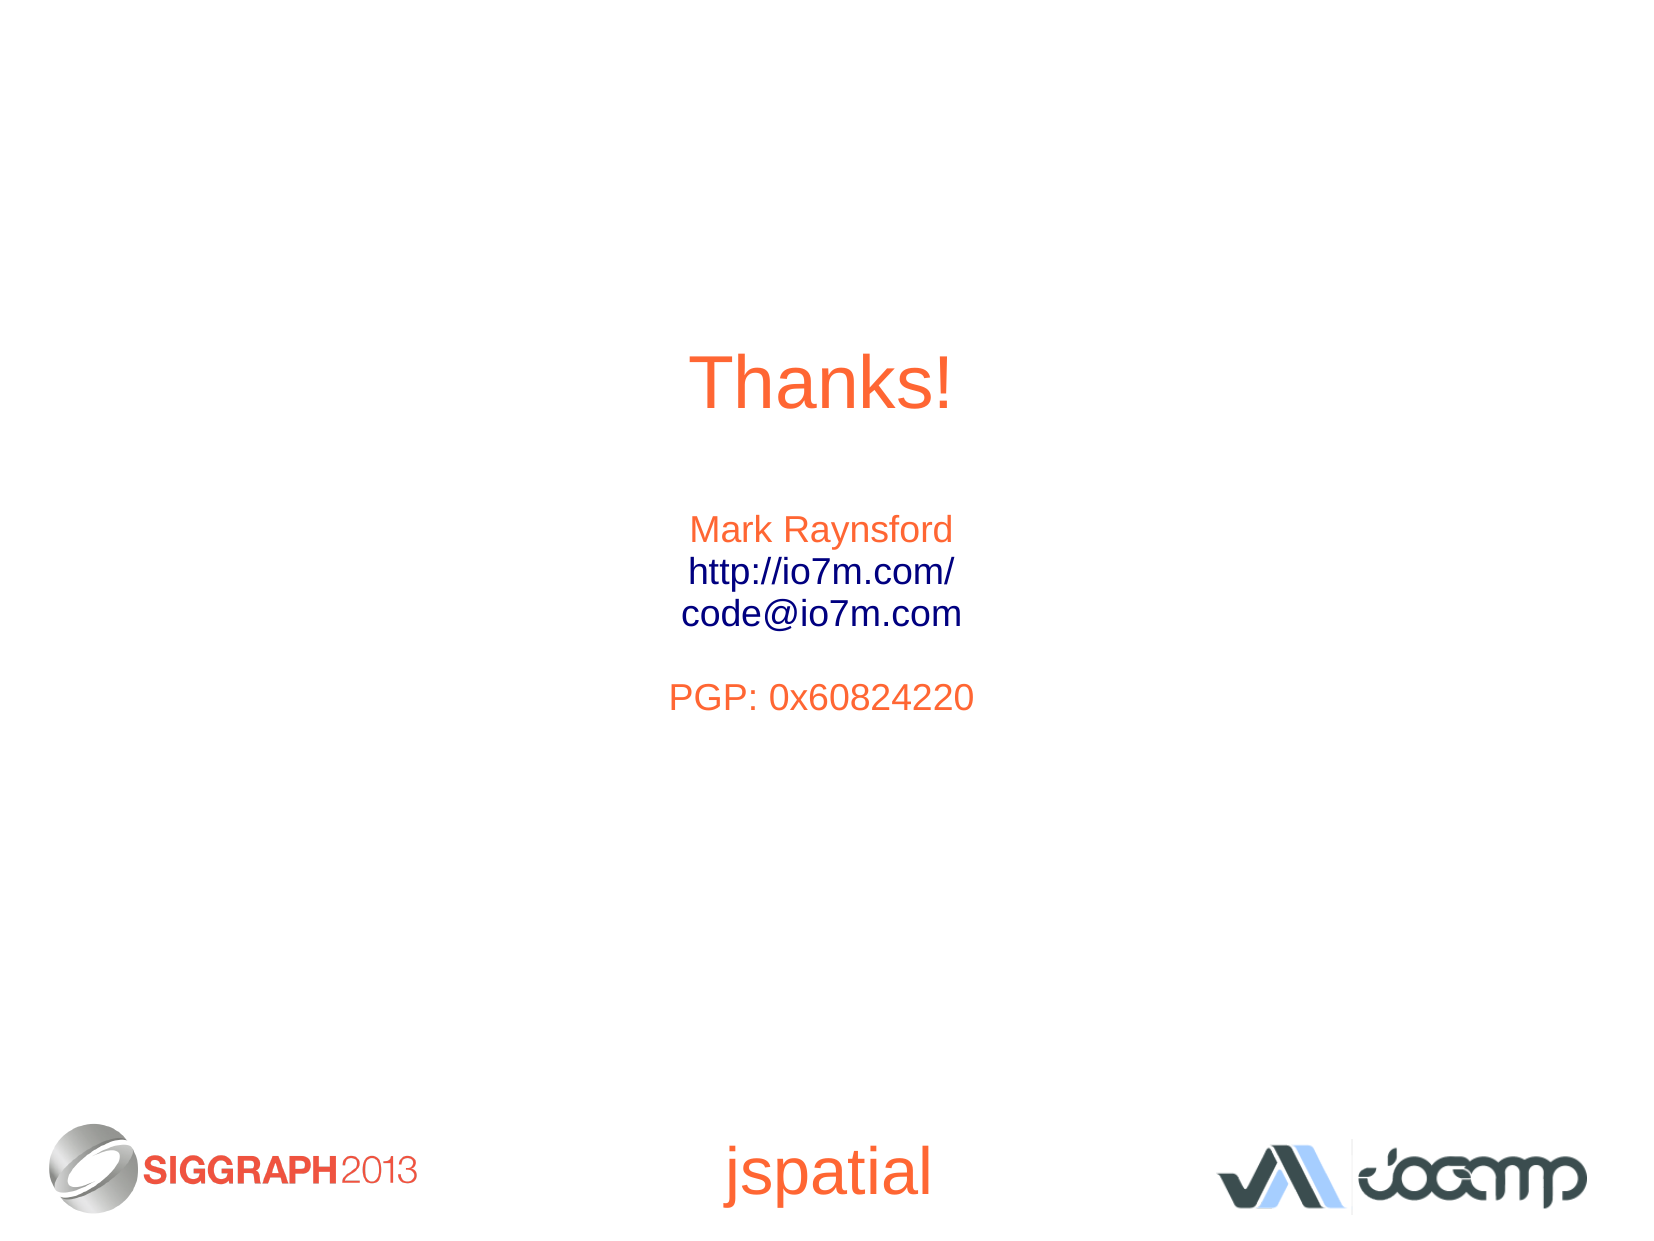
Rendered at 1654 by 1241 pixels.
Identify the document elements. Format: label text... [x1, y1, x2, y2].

subtitle Thanks! Mark Raynsford http://io7m.com/ code@io7m.com PGP: 0x60824220 [68, 49, 1576, 1010]
picture [1215, 1139, 1587, 1215]
picture [45, 1122, 421, 1215]
title jspatial [642, 1125, 1016, 1217]
